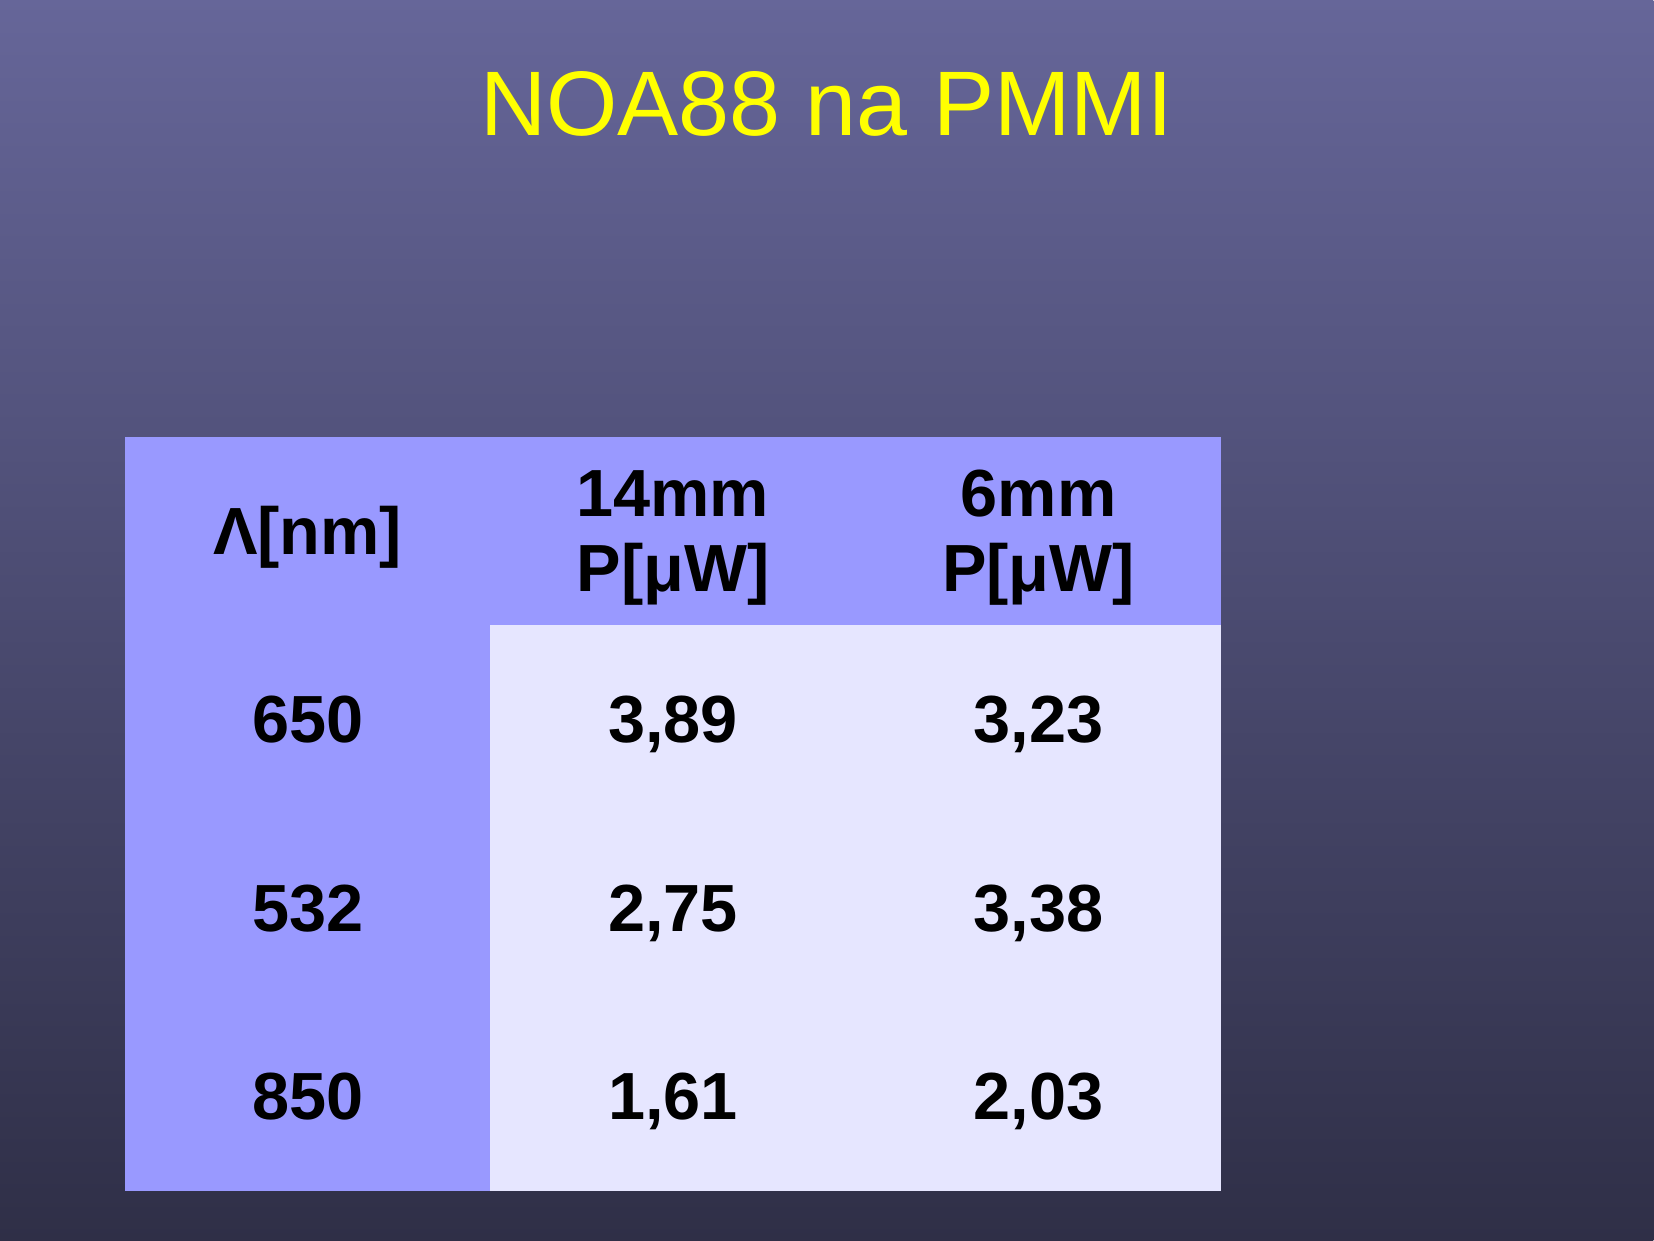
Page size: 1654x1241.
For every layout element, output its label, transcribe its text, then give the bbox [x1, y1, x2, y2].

table_cell 850 [125, 1002, 490, 1191]
table_header Λ[nm] [125, 437, 490, 625]
table_header 14mm P[μW] [490, 437, 856, 625]
chart [82, 266, 1469, 943]
table_header 6mm P[μW] [856, 437, 1221, 625]
table_cell 532 [125, 814, 490, 1002]
table_cell 3,38 [856, 814, 1221, 1002]
table_cell 1,61 [490, 1002, 856, 1191]
table_cell 650 [125, 625, 490, 814]
title NOA88 na PMMI [82, 0, 1571, 208]
table_cell 2,03 [856, 1002, 1221, 1191]
table_cell 3,23 [856, 625, 1221, 814]
table_cell 3,89 [490, 625, 856, 814]
table_cell 2,75 [490, 814, 856, 1002]
